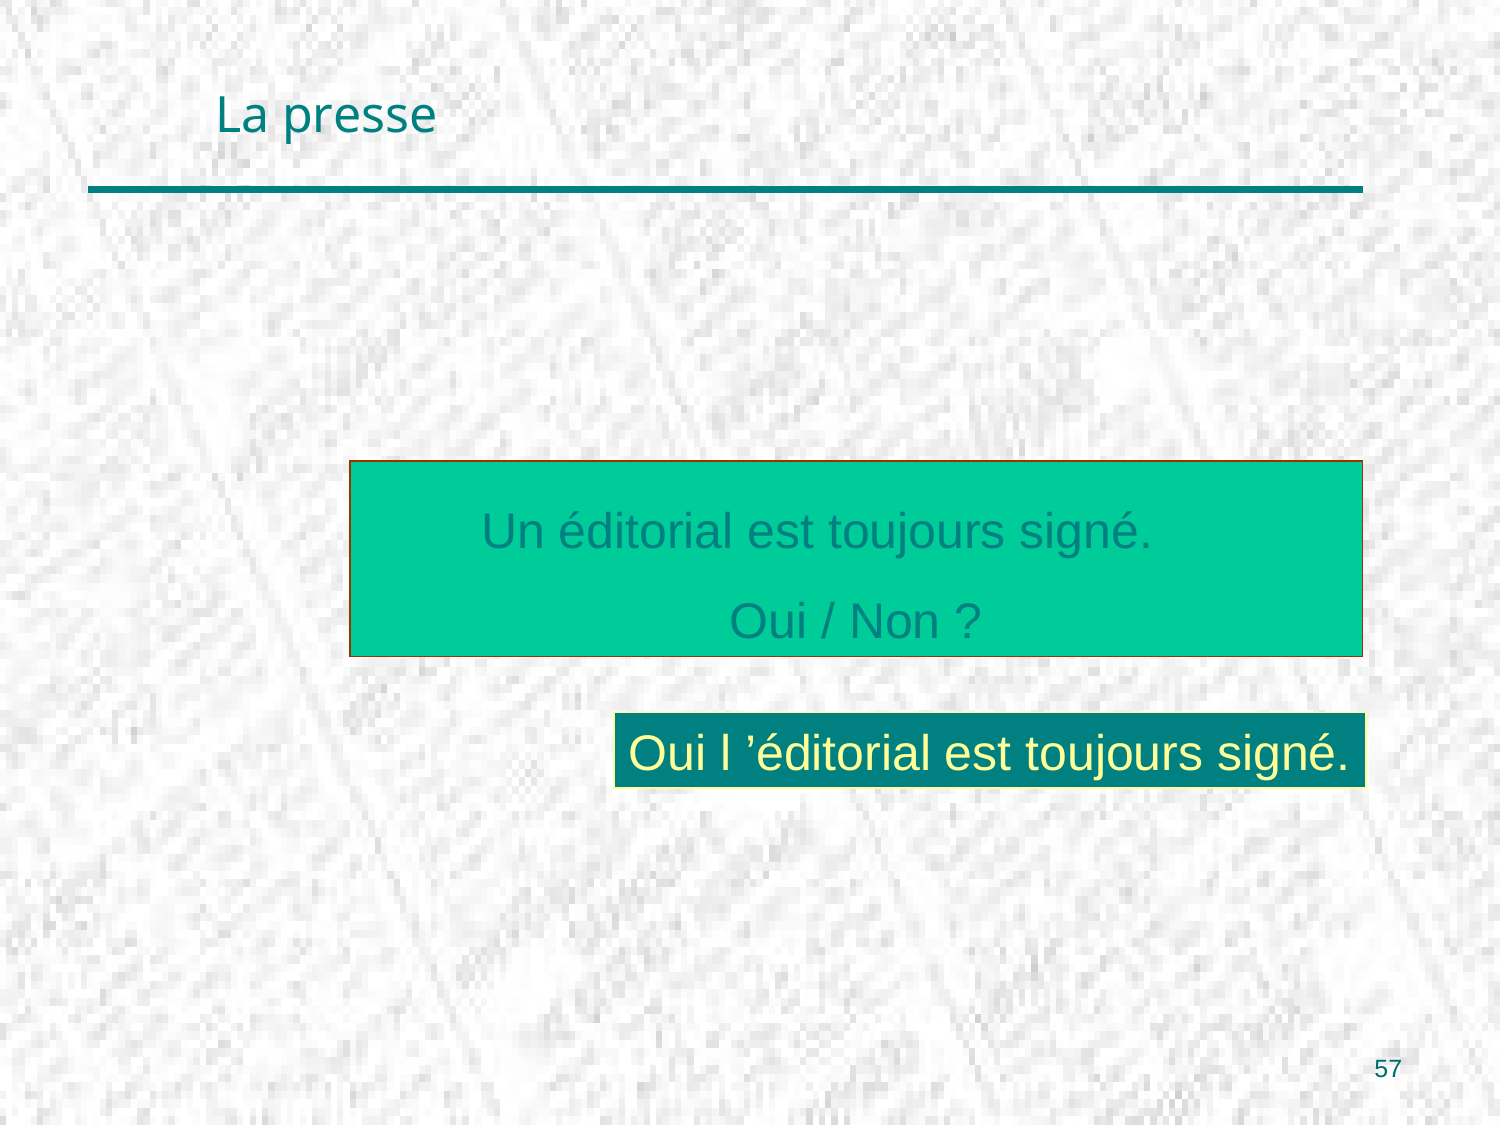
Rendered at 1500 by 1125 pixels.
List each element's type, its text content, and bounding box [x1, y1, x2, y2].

picture [0, 0, 1500, 1125]
text_box La presse [200, 74, 454, 151]
text_box Un éditorial est toujours signé. Oui / Non ? [349, 460, 1363, 657]
text_box Oui l ’éditorial est toujours signé. [613, 712, 1366, 788]
